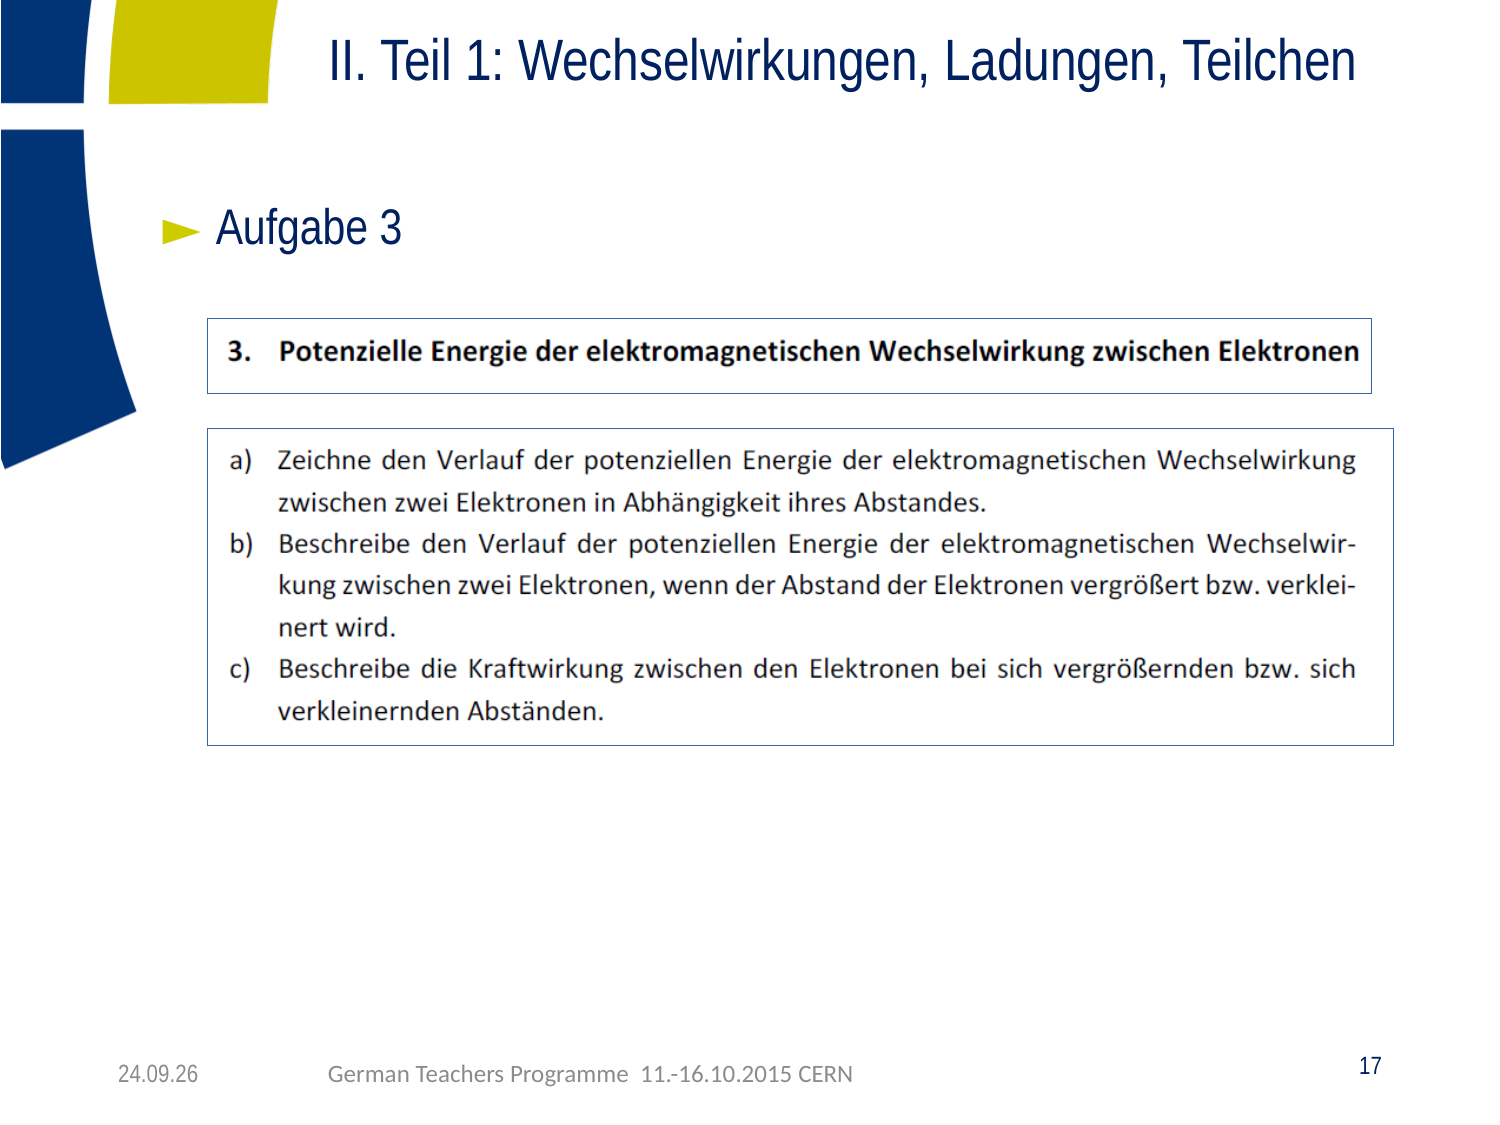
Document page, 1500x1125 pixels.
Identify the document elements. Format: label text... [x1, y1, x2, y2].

list Aufgabe 3 [129, 113, 1367, 804]
slide_number 14.10.15 [103, 1042, 290, 1103]
slide_number <Foliennummer> [1059, 1042, 1397, 1103]
title II. Teil 1: Wechselwirkungen, Ladungen, Teilchen [313, 0, 1400, 114]
picture [0, 0, 1500, 1125]
footer German Teachers Programme 11.-16.10.2015 CERN [312, 1042, 987, 1103]
